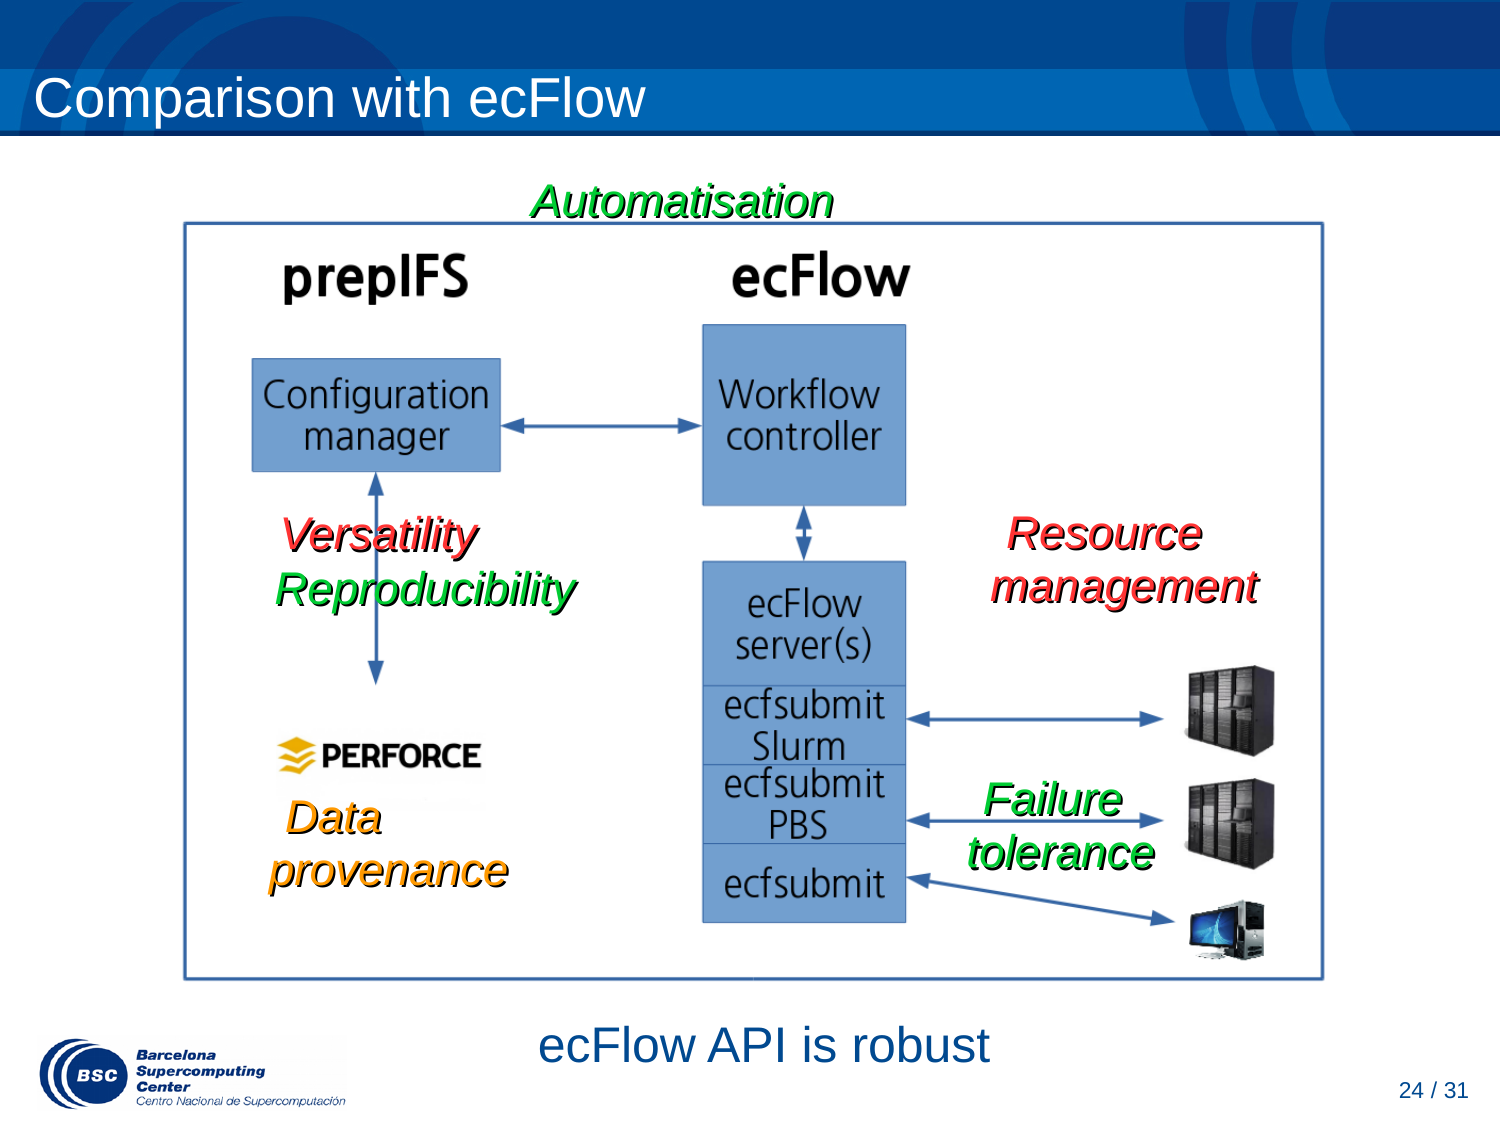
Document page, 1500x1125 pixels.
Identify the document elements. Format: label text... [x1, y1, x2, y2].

text_box Reproducibility [243, 553, 615, 620]
text_box <number> / 31 [1364, 1042, 1484, 1111]
picture [0, 0, 1500, 136]
text_box Comparison with ecFlow [17, 65, 924, 130]
text_box Failure tolerance [951, 763, 1312, 883]
picture [158, 209, 1367, 988]
text_box Automatisation [500, 165, 862, 233]
picture [37, 1035, 347, 1111]
text_box Data provenance [254, 781, 620, 901]
text_box ecFlow API is robust [523, 1009, 1006, 1081]
text_box Versatility [248, 499, 532, 553]
text_box Resource management [975, 497, 1459, 617]
